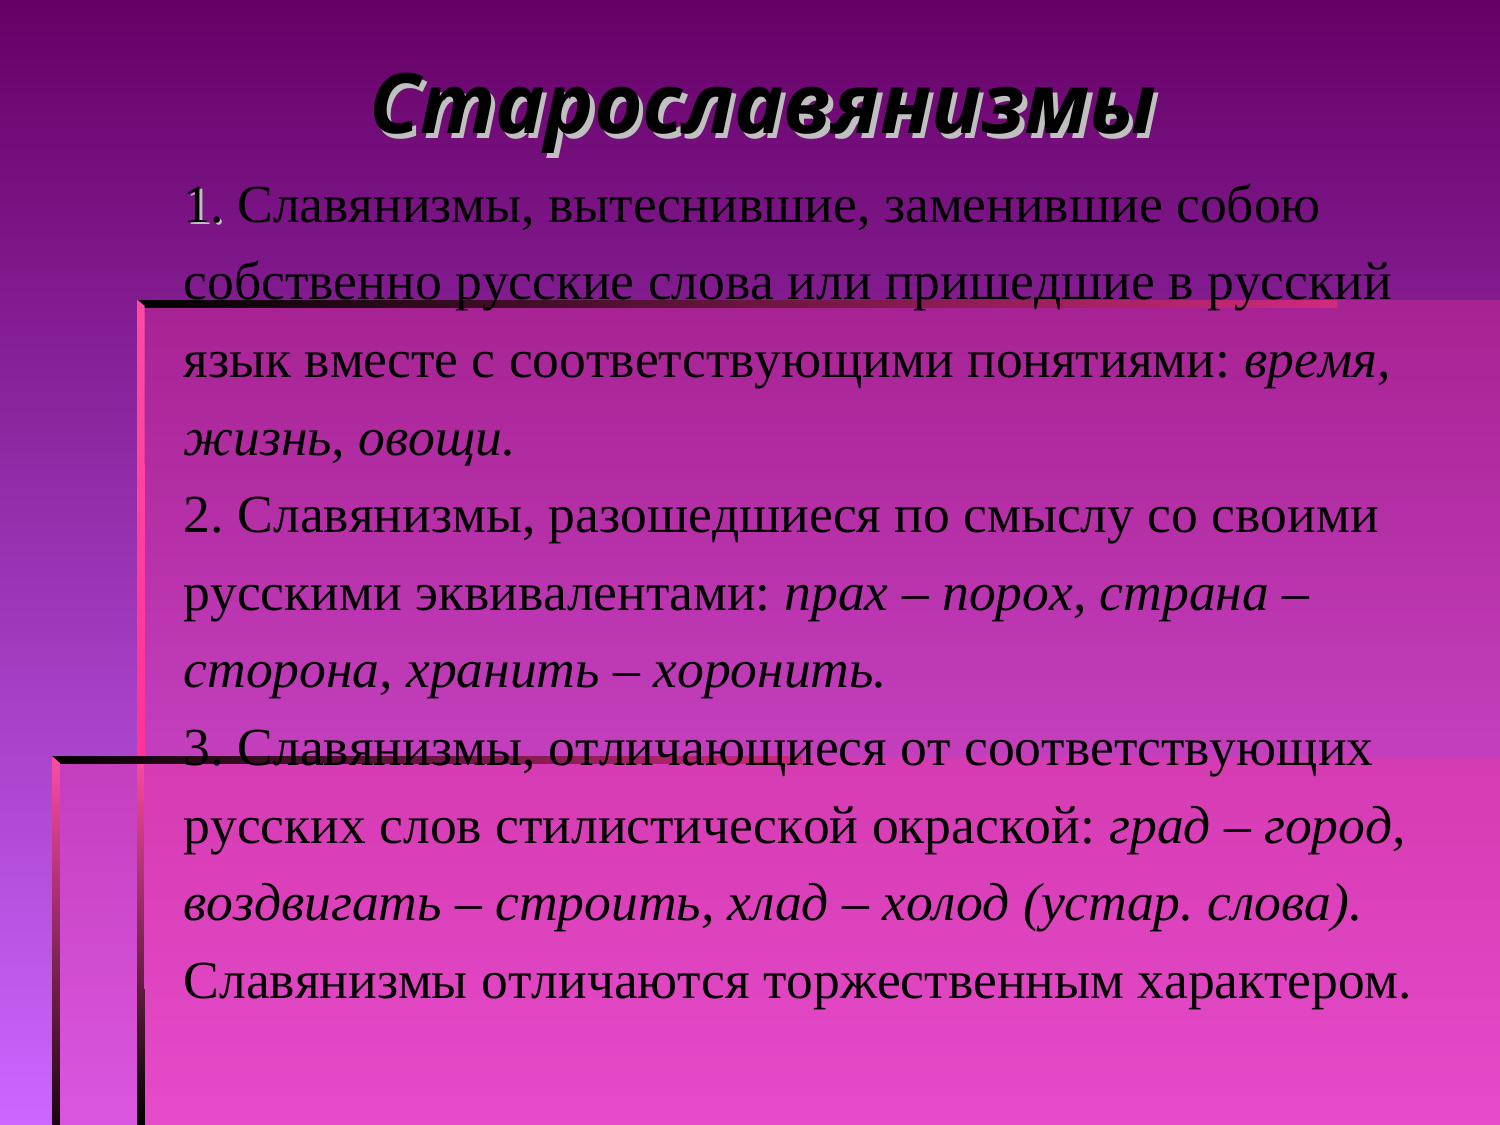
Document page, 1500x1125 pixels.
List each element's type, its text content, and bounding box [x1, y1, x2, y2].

list 1. Славянизмы, вытеснившие, заменившие собою собственно русские слова или пришедшие в русский язык вместе с соответствующими понятиями: время, жизнь, овощи. 2. Славянизмы, разошедшиеся по смыслу со своими русскими эквивалентами: прах – порох, страна – сторона, хранить – хоронить. 3. Славянизмы, отличающиеся от соответствующих русских слов стилистической окраской: град – город, воздвигать – строить, хлад – холод (устар. слова). Славянизмы отличаются торжественным характером. [76, 160, 1452, 1125]
title Старославянизмы [75, 40, 1451, 161]
